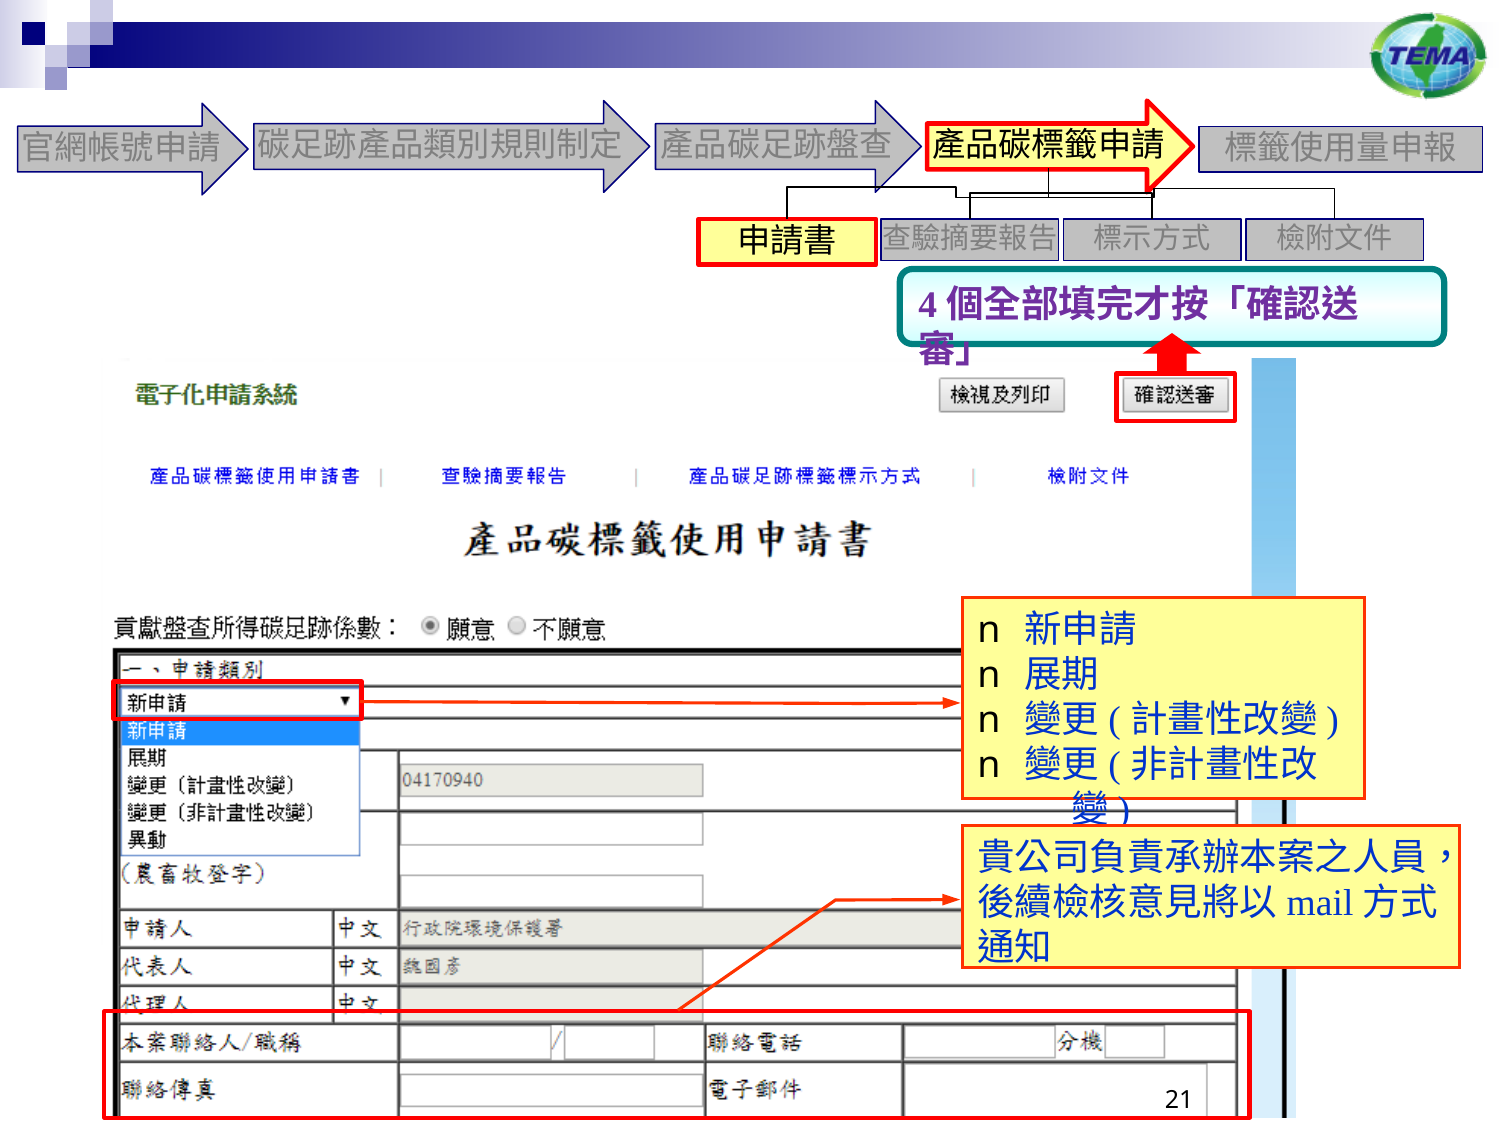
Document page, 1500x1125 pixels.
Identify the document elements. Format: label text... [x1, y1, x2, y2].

picture [101, 359, 1296, 1118]
text_box 申請書 [699, 219, 876, 265]
picture [1123, 799, 1296, 825]
text_box 貴公司負責承辦本案之人員，後續檢核意見將以mail方式通知 [963, 825, 1459, 967]
text_box 標示方式 [1064, 219, 1241, 260]
picture [1119, 376, 1233, 419]
text_box 新申請 展期 變更(計畫性改變) 變更(非計畫性改變) [963, 598, 1364, 799]
text_box 檢附文件 [1246, 219, 1423, 260]
text_box 20 [1149, 1050, 1500, 1125]
text_box 4個全部填完才按「確認送審」 [899, 268, 1445, 344]
picture [1082, 815, 1097, 819]
picture [106, 1013, 1247, 1116]
text_box 產品碳標籤申請 [927, 100, 1193, 193]
text_box 查驗摘要報告 [881, 219, 1058, 260]
text_box 官網帳號申請 [17, 103, 249, 195]
text_box 標籤使用量申報 [1199, 126, 1482, 172]
text_box [1142, 333, 1202, 375]
text_box 碳足跡產品類別規則制定 [253, 100, 650, 193]
text_box 產品碳足跡盤查 [655, 100, 922, 189]
